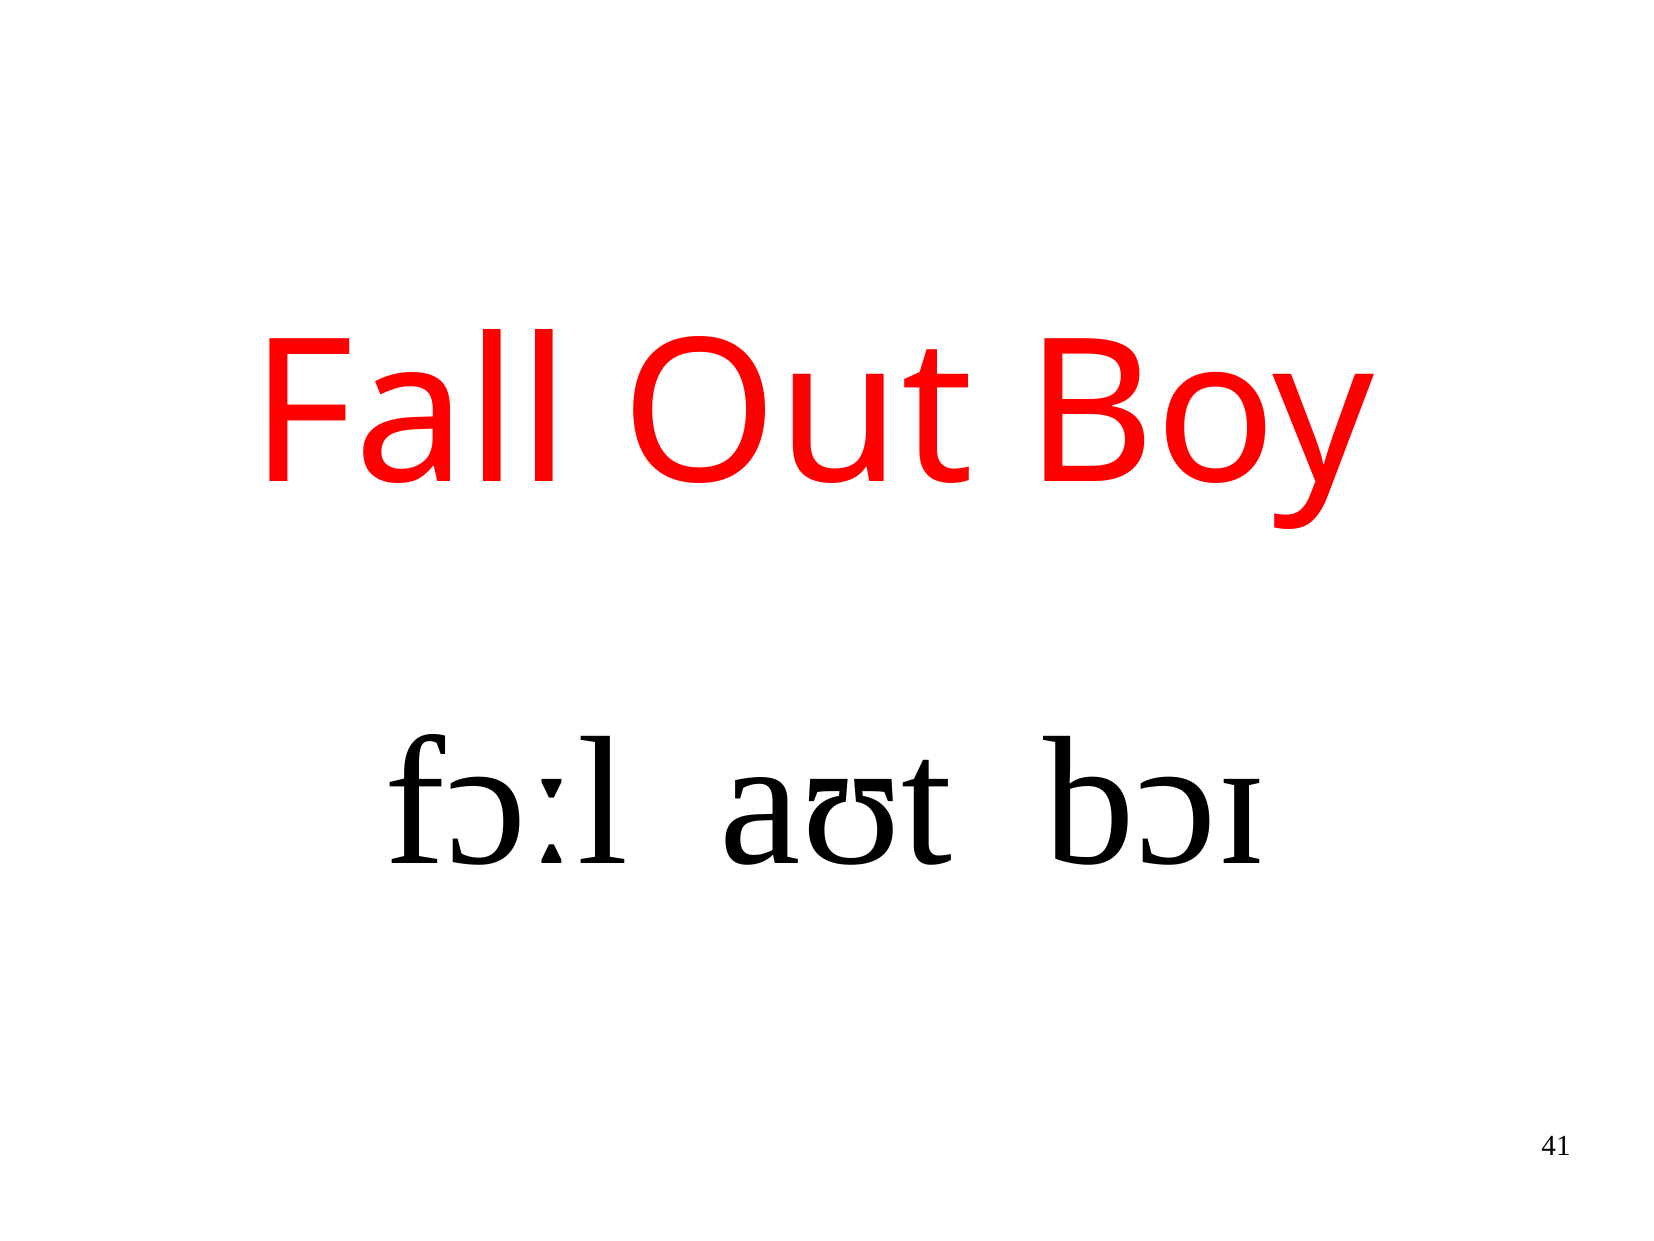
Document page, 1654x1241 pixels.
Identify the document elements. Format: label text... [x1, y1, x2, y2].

text_box Fall Out Boy [82, 259, 1595, 475]
subtitle fɔːl aʊt bɔɪ [82, 475, 1571, 1109]
